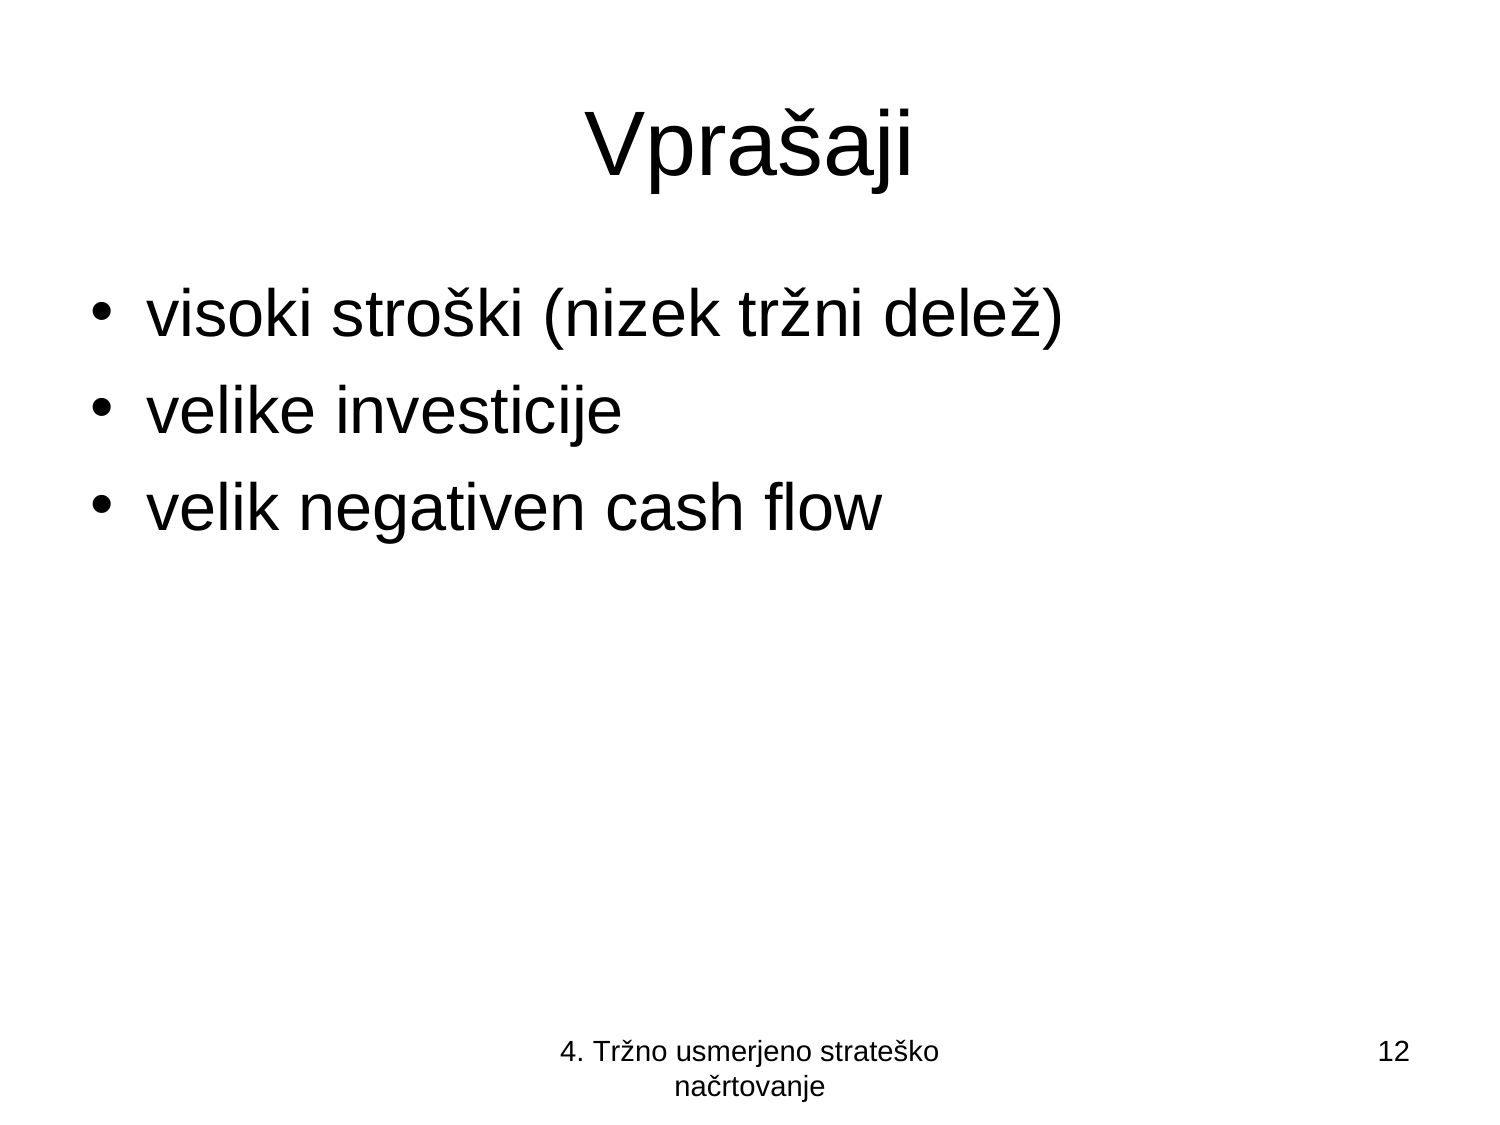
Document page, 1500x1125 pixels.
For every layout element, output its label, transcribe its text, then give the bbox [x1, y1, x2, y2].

list visoki stroški (nizek tržni delež) velike investicije velik negativen cash flow [75, 262, 1426, 1006]
title Vprašaji [75, 45, 1426, 233]
text_box 4. Tržno usmerjeno strateško načrtovanje [512, 1024, 988, 1103]
text_box <number> [1074, 1024, 1426, 1103]
